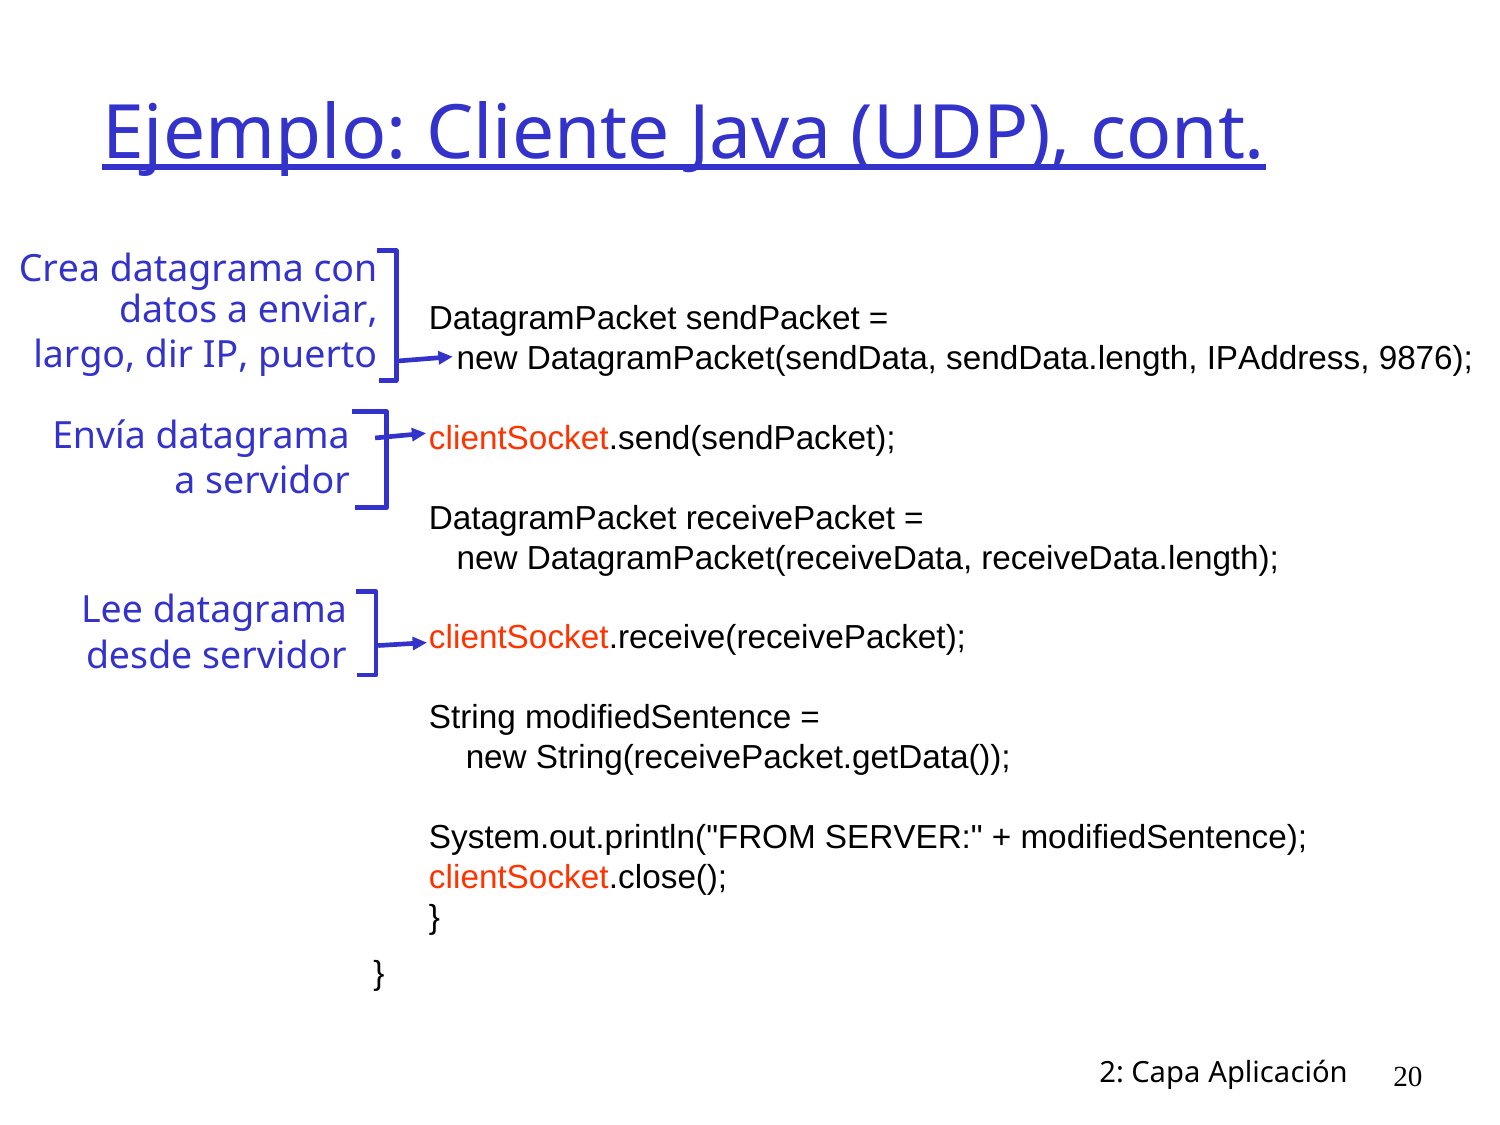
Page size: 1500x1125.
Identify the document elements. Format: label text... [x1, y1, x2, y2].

text_box Lee datagrama desde servidor [66, 582, 362, 684]
text_box Crea datagrama con datos a enviar, largo, dir IP, puerto [0, 241, 393, 428]
text_box Envía datagrama a servidor [37, 408, 365, 510]
text_box DatagramPacket sendPacket = new DatagramPacket(sendData, sendData.length, IPAddress, 9876); clientSocket.send(sendPacket); DatagramPacket receivePacket = new DatagramPacket(receiveData, receiveData.length); clientSocket.receive(receivePacket); String modifiedSentence = new String(receivePacket.getData()); System.out.println("FROM SERVER:" + modifiedSentence); clientSocket.close(); } } [358, 288, 1499, 1003]
title Ejemplo: Cliente Java (UDP), cont. [87, 37, 1363, 225]
